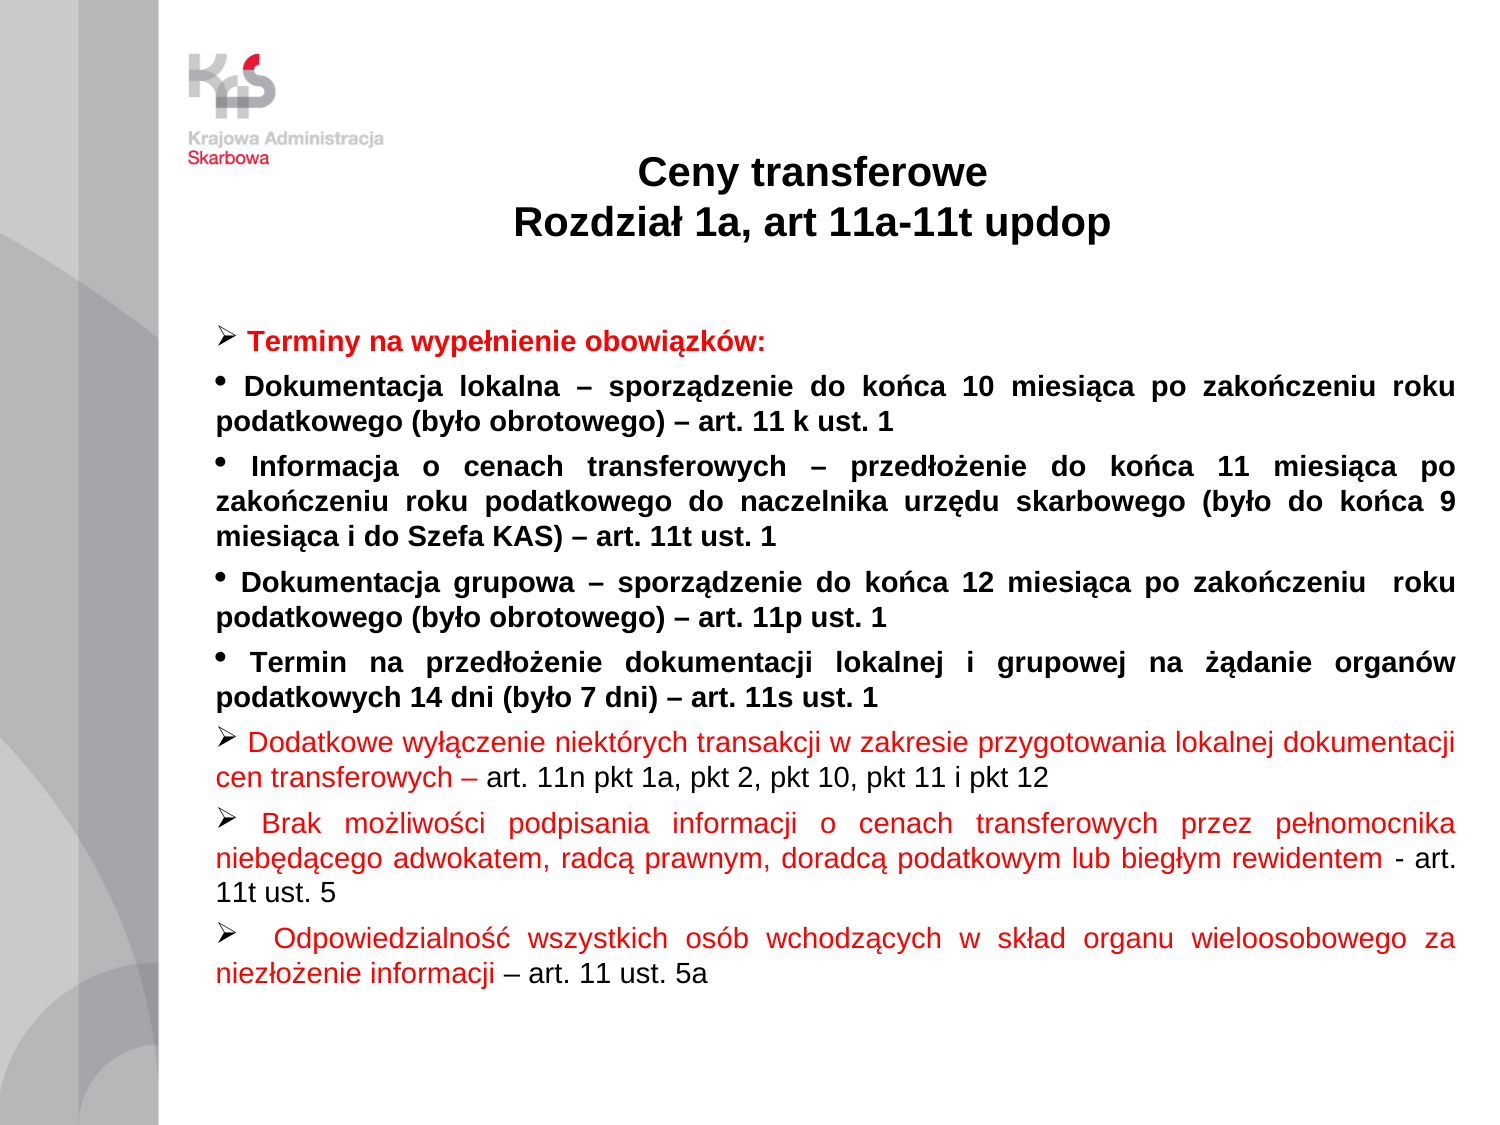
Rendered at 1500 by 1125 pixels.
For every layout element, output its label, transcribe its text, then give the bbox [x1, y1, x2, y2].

text_box Terminy na wypełnienie obowiązków: Dokumentacja lokalna – sporządzenie do końca 10 miesiąca po zakończeniu roku podatkowego (było obrotowego) – art. 11 k ust. 1 Informacja o cenach transferowych – przedłożenie do końca 11 miesiąca po zakończeniu roku podatkowego do naczelnika urzędu skarbowego (było do końca 9 miesiąca i do Szefa KAS) – art. 11t ust. 1 Dokumentacja grupowa – sporządzenie do końca 12 miesiąca po zakończeniu roku podatkowego (było obrotowego) – art. 11p ust. 1 Termin na przedłożenie dokumentacji lokalnej i grupowej na żądanie organów podatkowych 14 dni (było 7 dni) – art. 11s ust. 1 Dodatkowe wyłączenie niektórych transakcji w zakresie przygotowania lokalnej dokumentacji cen transferowych – art. 11n pkt 1a, pkt 2, pkt 10, pkt 11 i pkt 12 Brak możliwości podpisania informacji o cenach transferowych przez pełnomocnika niebędącego adwokatem, radcą prawnym, doradcą podatkowym lub biegłym rewidentem - art. 11t ust. 5 Odpowiedzialność wszystkich osób wchodzących w skład organu wieloosobowego za niezłożenie informacji – art. 11 ust. 5a [200, 261, 1473, 1004]
text_box Ceny transferowe Rozdział 1a, art 11a-11t updop [177, 137, 1449, 296]
picture [0, 0, 1500, 1125]
